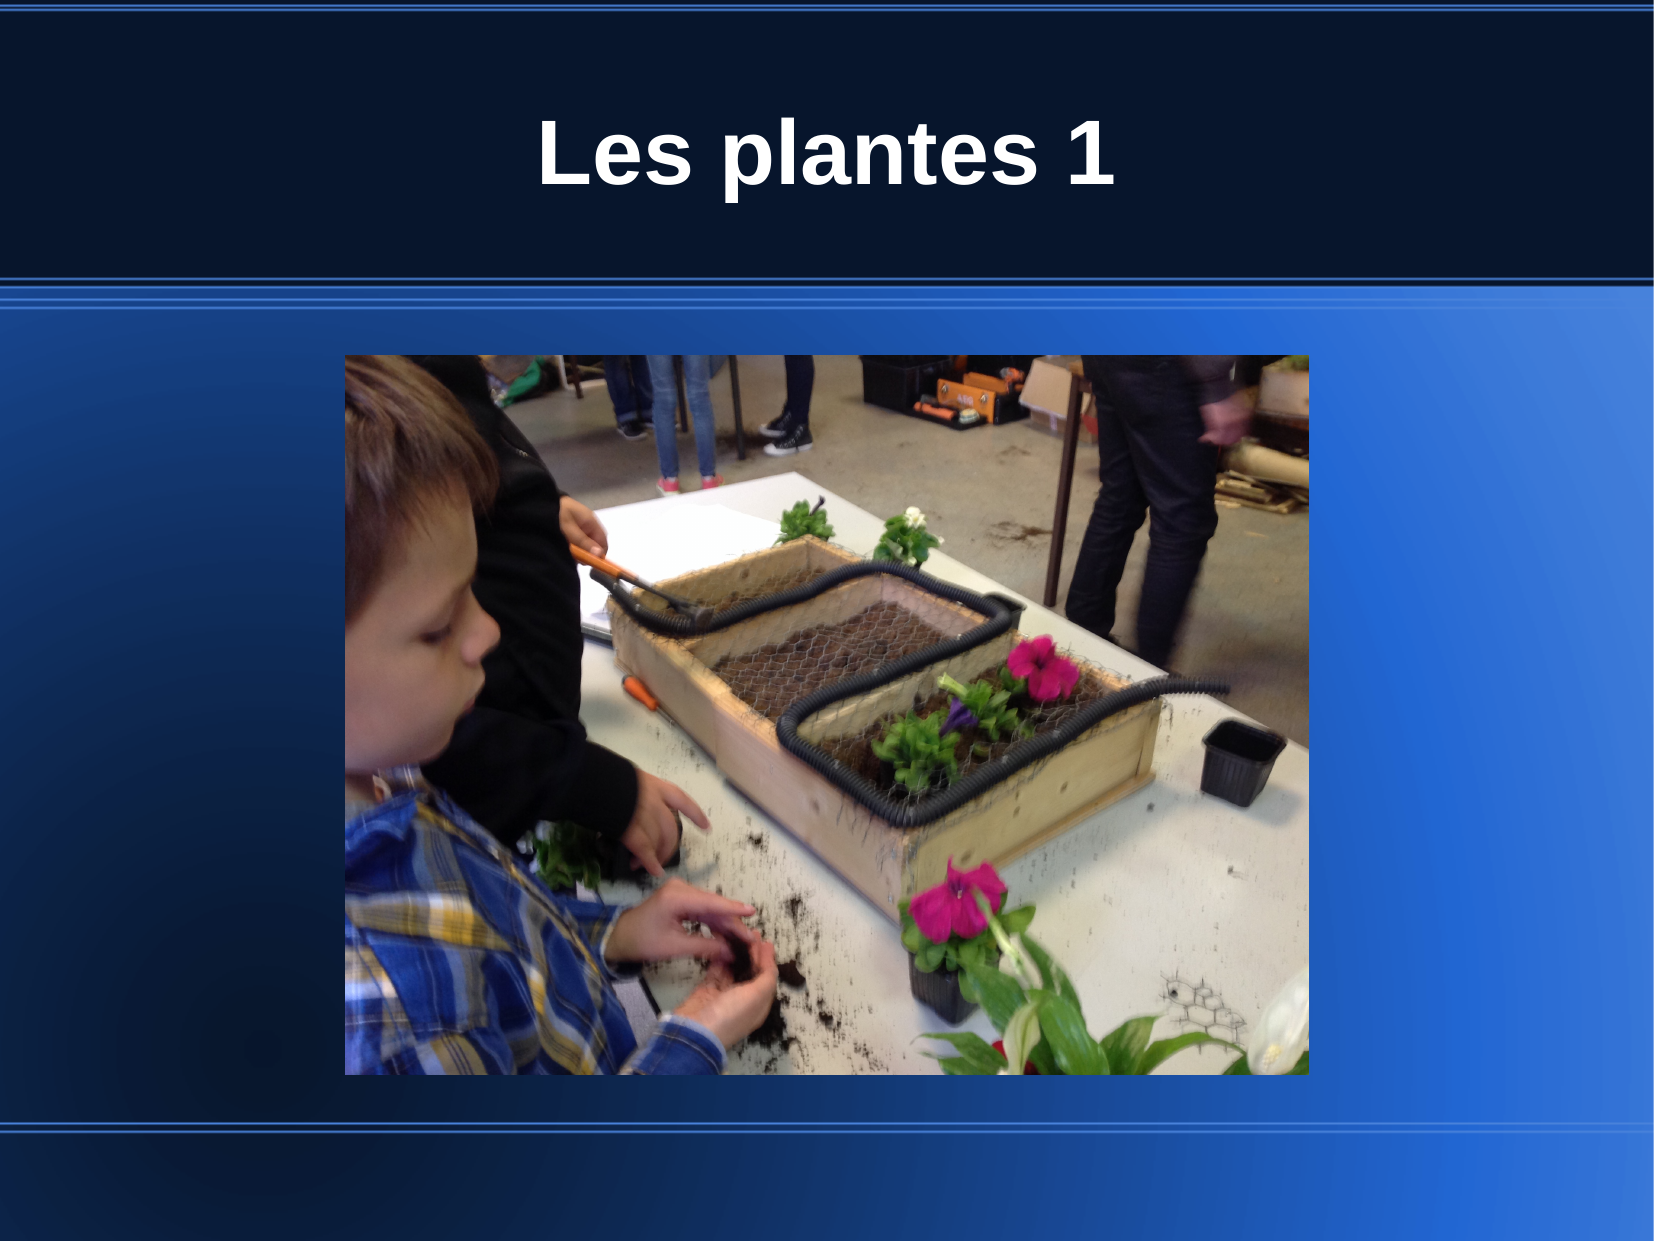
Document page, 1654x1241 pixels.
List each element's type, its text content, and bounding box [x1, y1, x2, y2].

picture [0, 0, 1654, 1241]
title Les plantes 1 [82, 49, 1571, 257]
